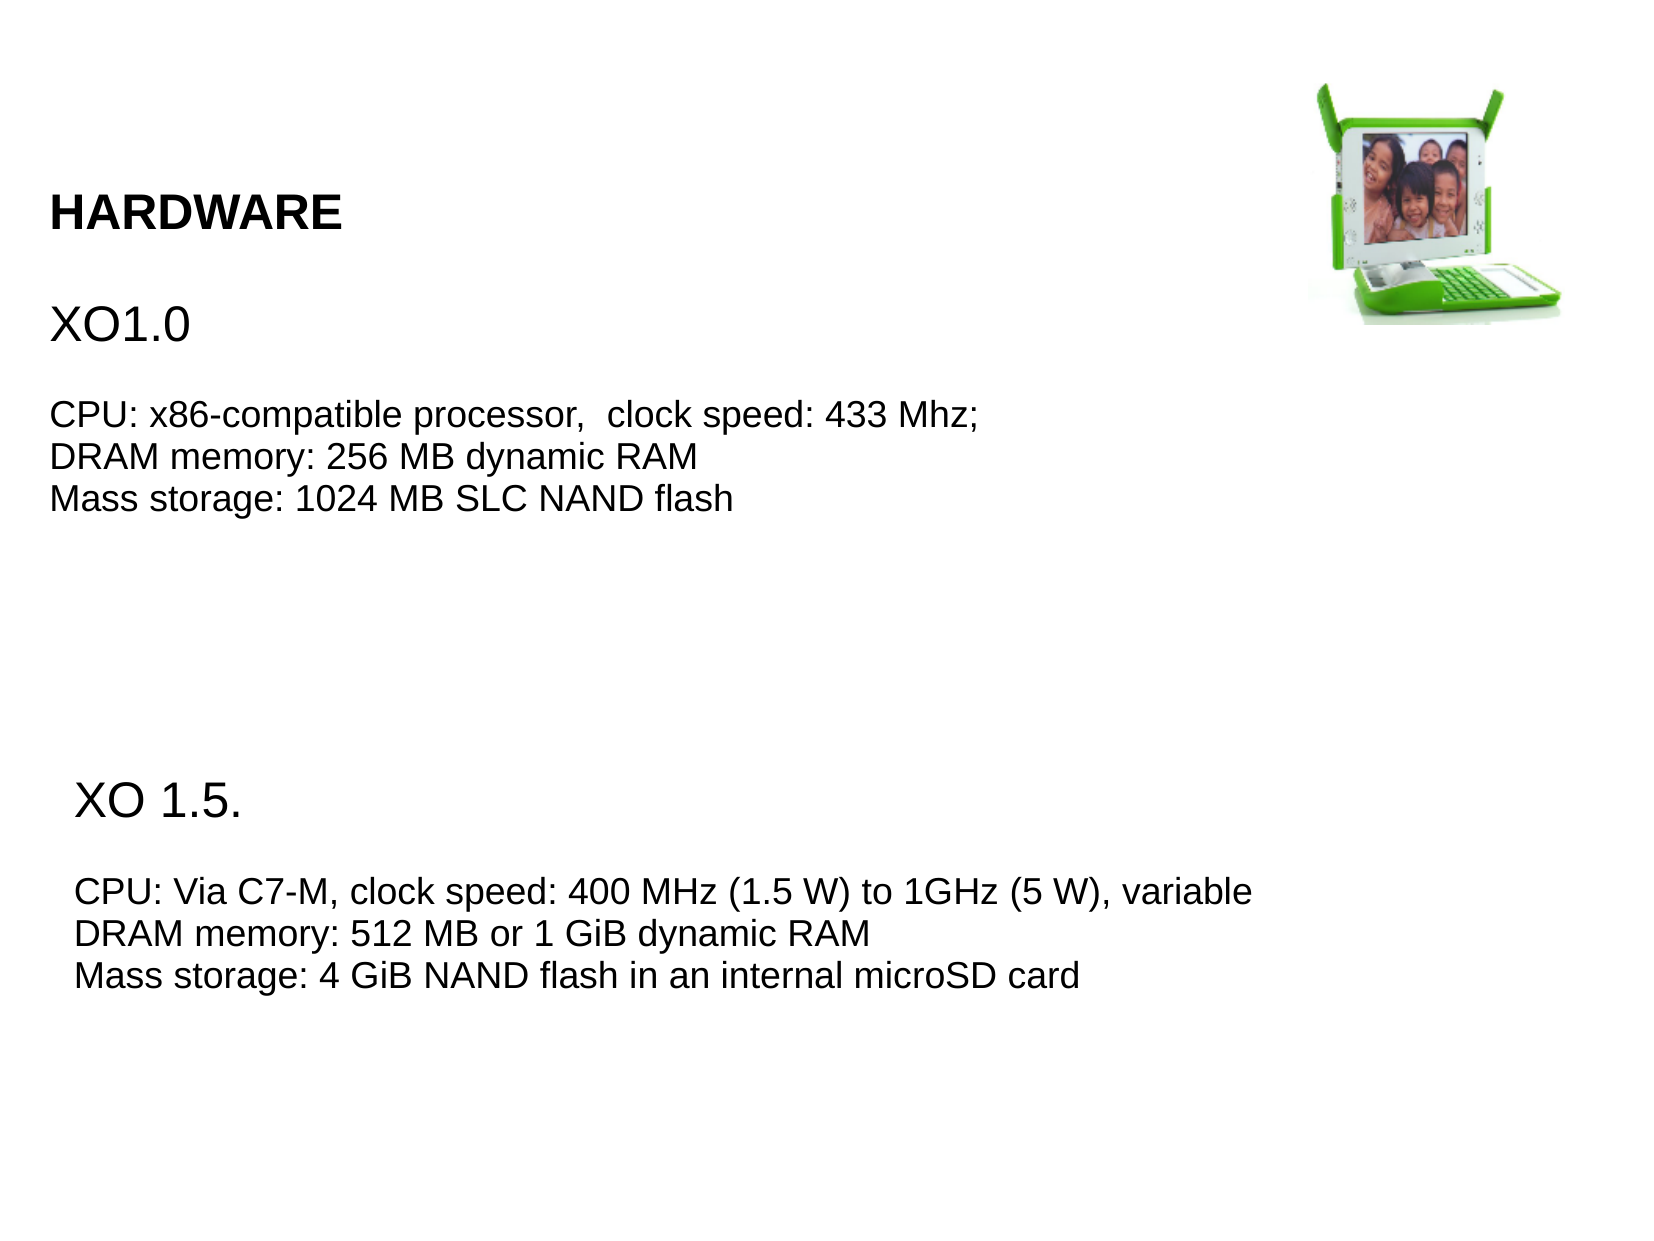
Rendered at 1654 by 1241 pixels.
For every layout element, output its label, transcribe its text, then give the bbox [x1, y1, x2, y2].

text_box HARDWARE XO1.0 CPU: x86-compatible processor, clock speed: 433 Mhz; DRAM memory: 256 MB dynamic RAM Mass storage: 1024 MB SLC NAND flash [34, 177, 1625, 529]
text_box XO 1.5. CPU: Via C7-M, clock speed: 400 MHz (1.5 W) to 1GHz (5 W), variable DRAM memory: 512 MB or 1 GiB dynamic RAM Mass storage: 4 GiB NAND flash in an internal microSD card [59, 765, 1532, 1004]
picture [1308, 79, 1565, 325]
